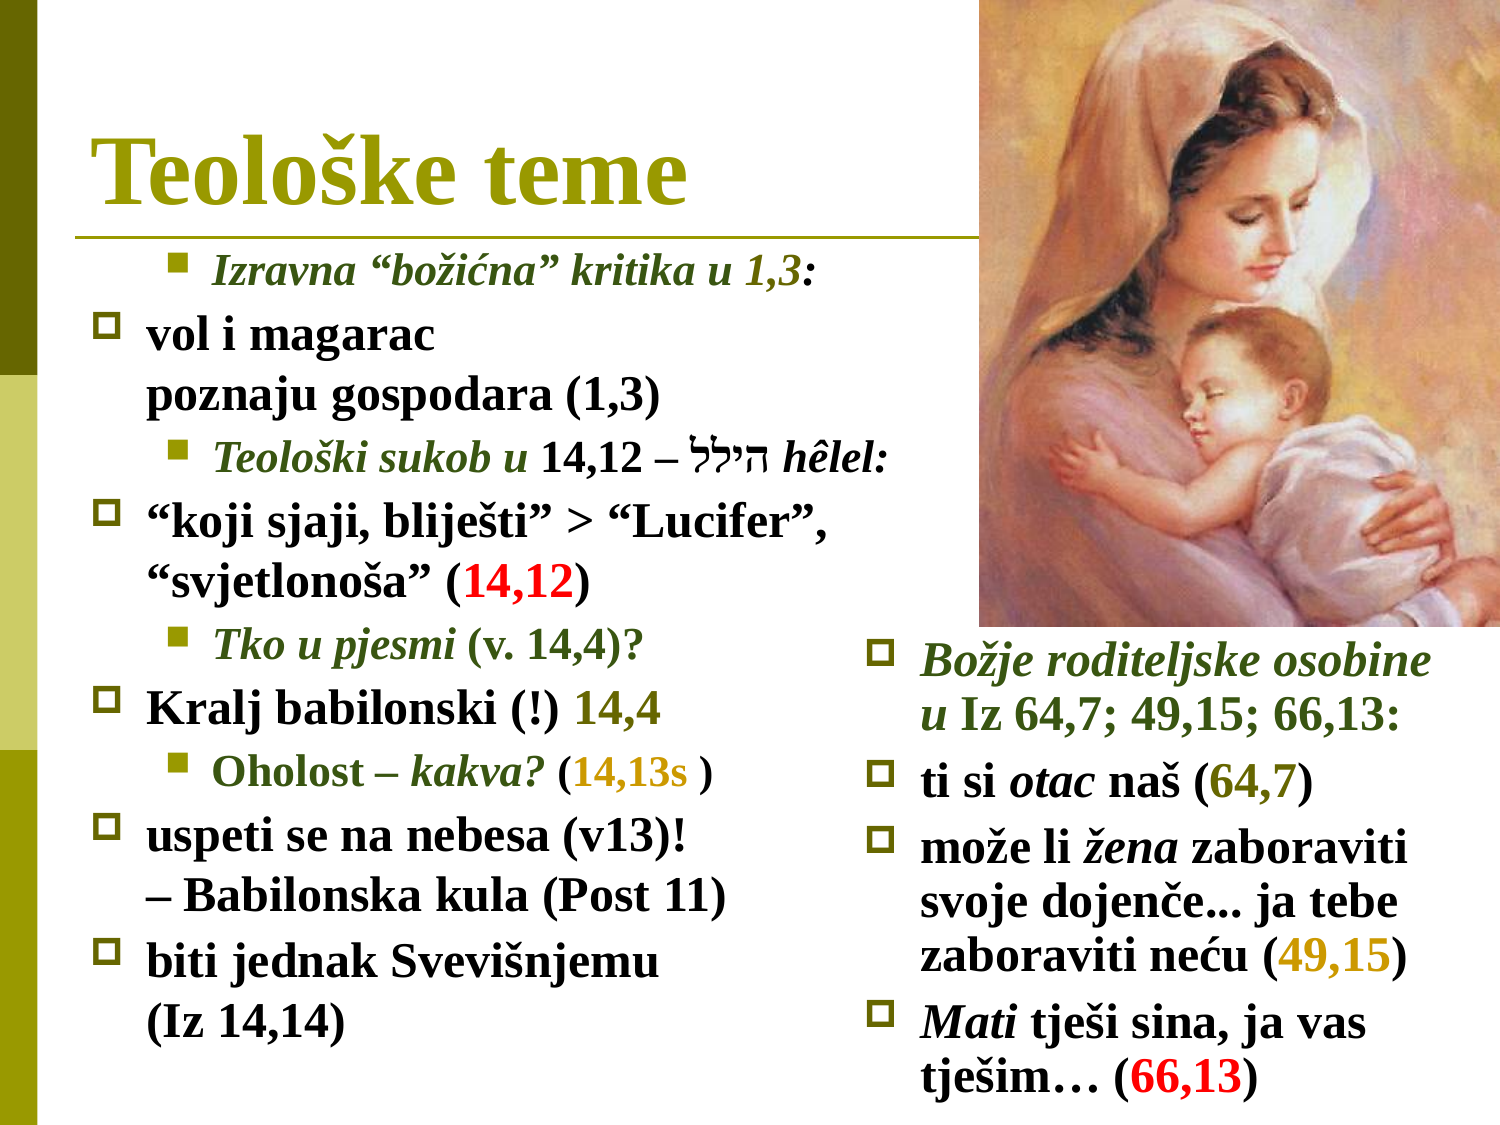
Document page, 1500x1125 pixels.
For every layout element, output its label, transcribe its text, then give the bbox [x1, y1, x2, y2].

list Izravna “božićna” kritika u 1,3: vol i magarac poznaju gospodara (1,3) Teološki sukob u 14,12 – הילל hêlel: “koji sjaji, bliješti” > “Lucifer”, “svjetlonoša” (14,12) Tko u pjesmi (v. 14,4)? Kralj babilonski (!) 14,4 Oholost – kakva? (14,13s ) uspeti se na nebesa (v13)! – Babilonska kula (Post 11) biti jednak Svevišnjemu (Iz 14,14) [75, 232, 916, 1125]
list Božje roditeljske osobine u Iz 64,7; 49,15; 66,13: ti si otac naš (64,7) može li žena zaboraviti svoje dojenče... ja tebe zaboraviti neću (49,15) Mati tješi sina, ja vas tješim… (66,13) [848, 626, 1500, 1125]
title Teološke teme [75, 45, 979, 233]
picture [979, 0, 1500, 627]
